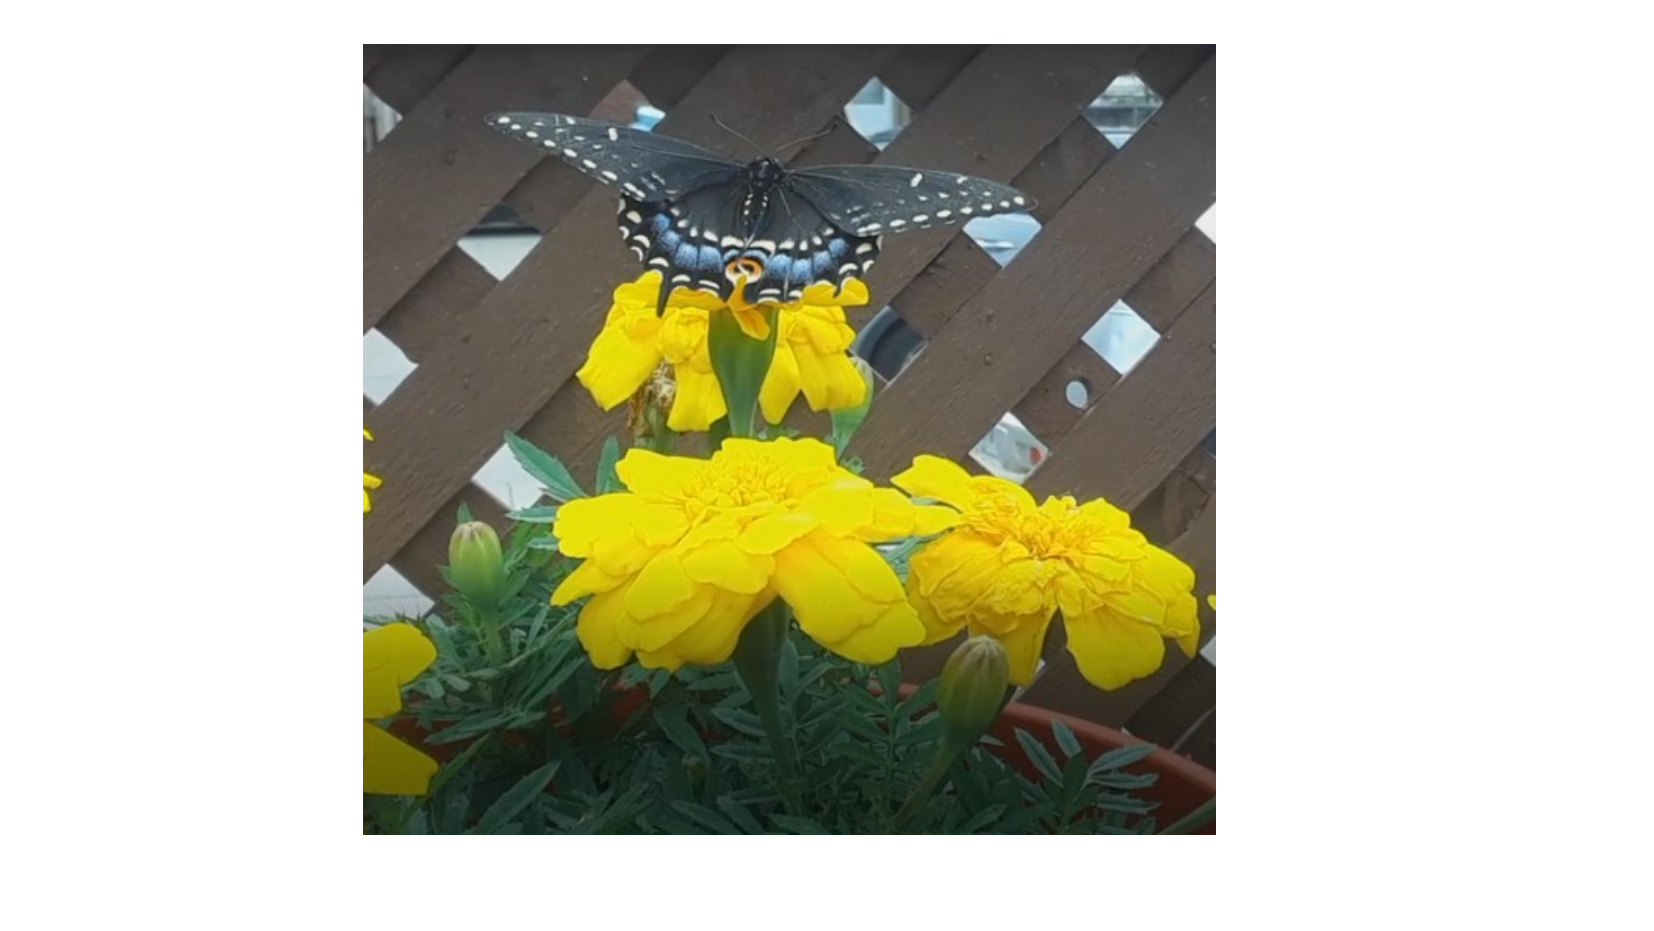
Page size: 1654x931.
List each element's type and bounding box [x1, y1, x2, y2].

picture [363, 44, 1216, 835]
